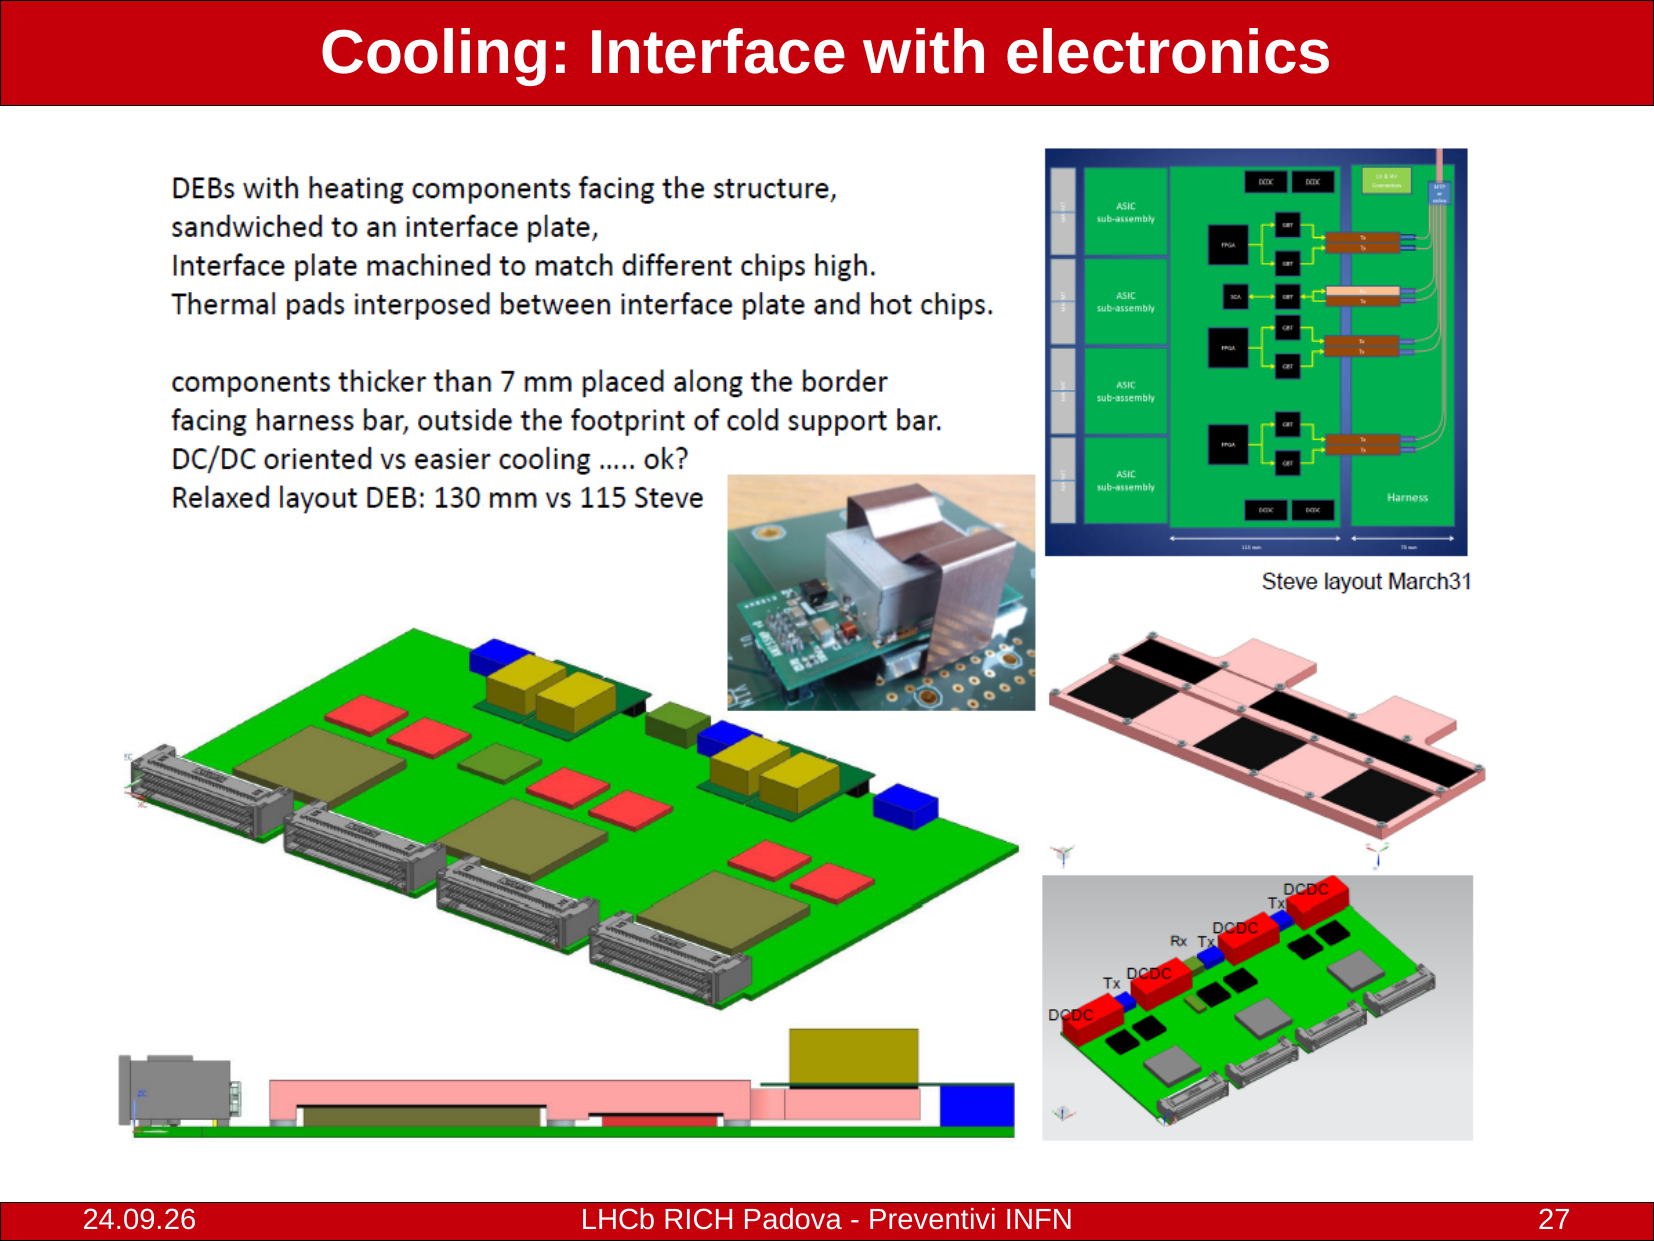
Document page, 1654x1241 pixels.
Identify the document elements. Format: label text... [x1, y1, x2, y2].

picture [105, 121, 1523, 1185]
title Cooling: Interface with electronics [0, 0, 1654, 106]
